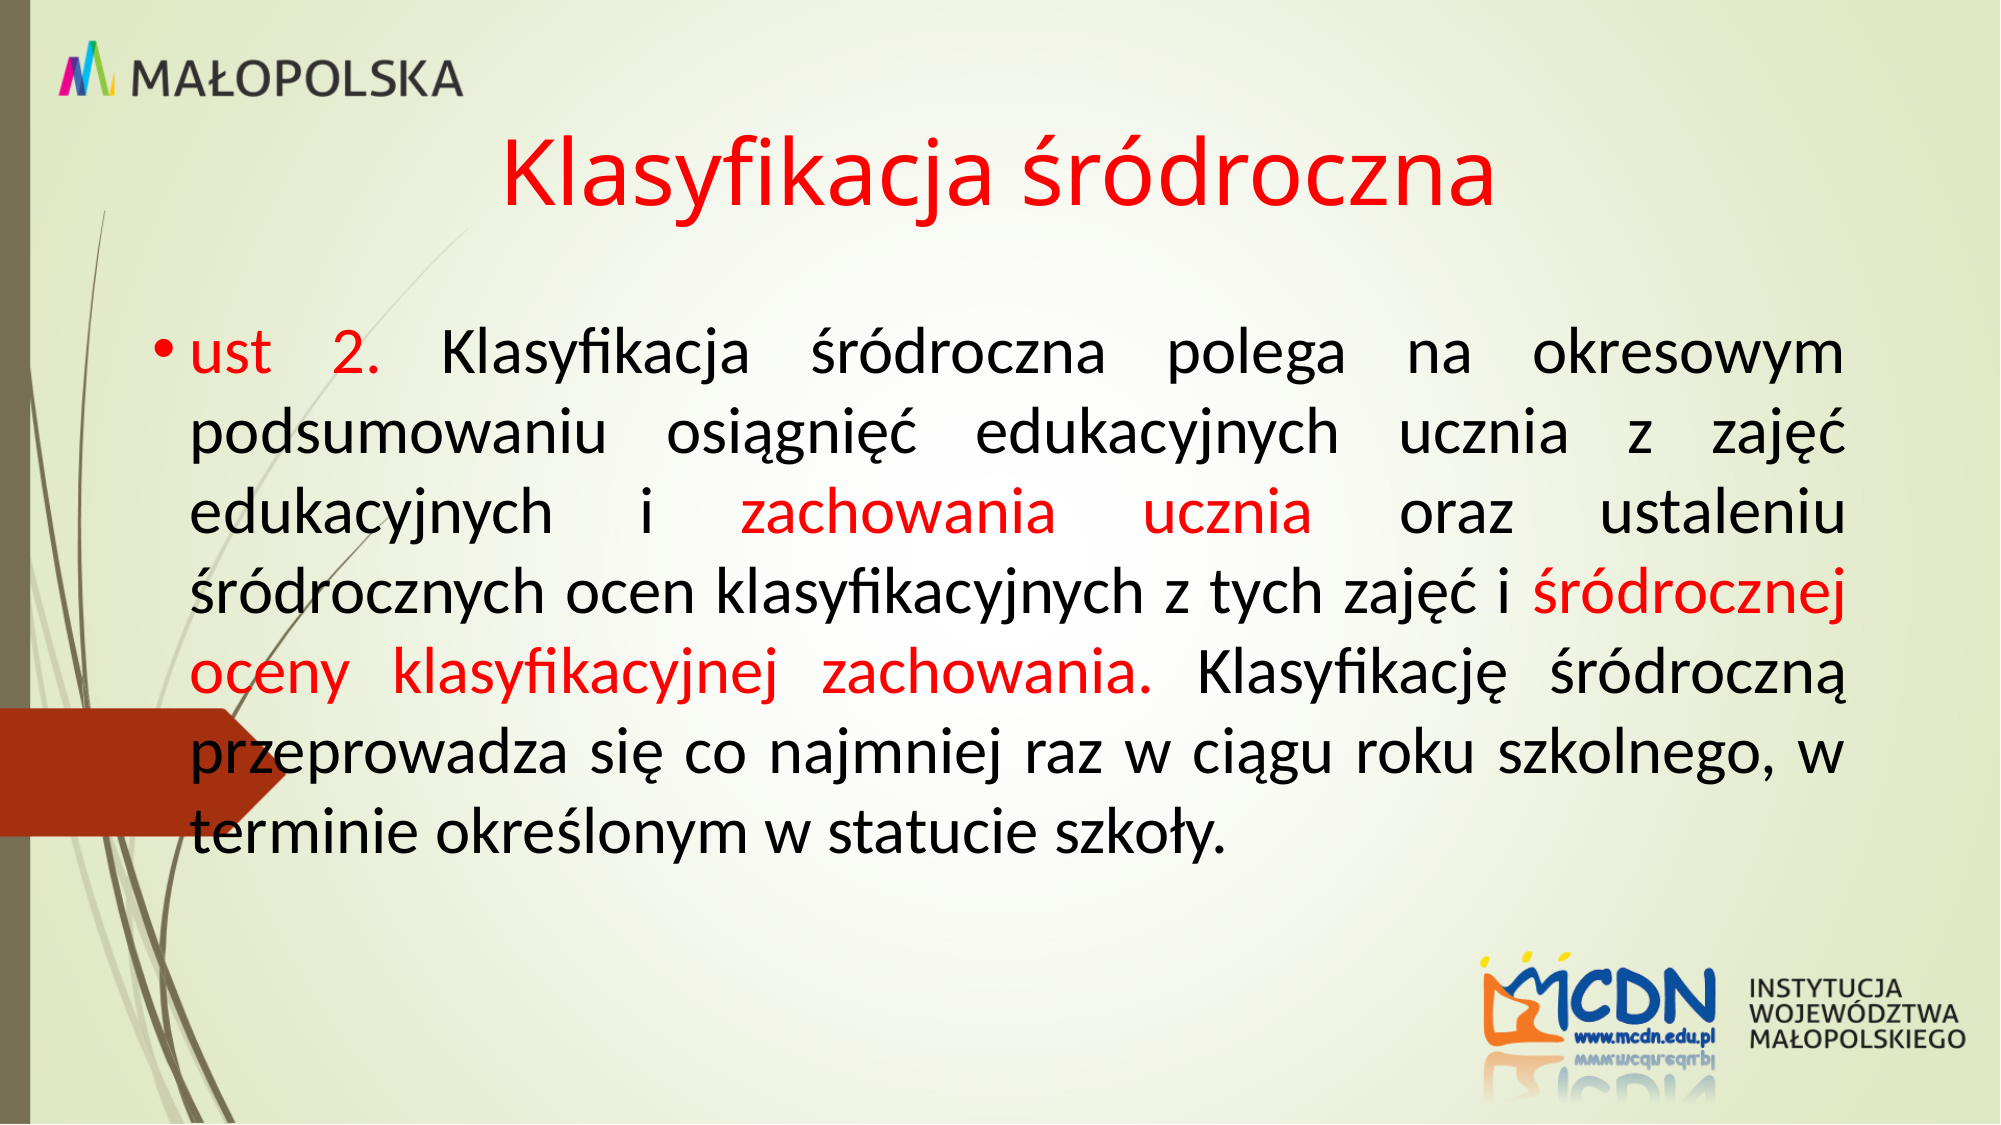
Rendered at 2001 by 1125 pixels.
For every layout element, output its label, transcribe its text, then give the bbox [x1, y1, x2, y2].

picture [0, 0, 2001, 1125]
title Klasyfikacja śródroczna [137, 59, 1863, 278]
list ust 2. Klasyfikacja śródroczna polega na okresowym podsumowaniu osiągnięć edukacyjnych ucznia z zajęć edukacyjnych i zachowania ucznia oraz ustaleniu śródrocznych ocen klasyfikacyjnych z tych zajęć i śródrocznej oceny klasyfikacyjnej zachowania. Klasyfikację śródroczną przeprowadza się co najmniej raz w ciągu roku szkolnego, w terminie określonym w statucie szkoły. [137, 299, 1863, 1014]
